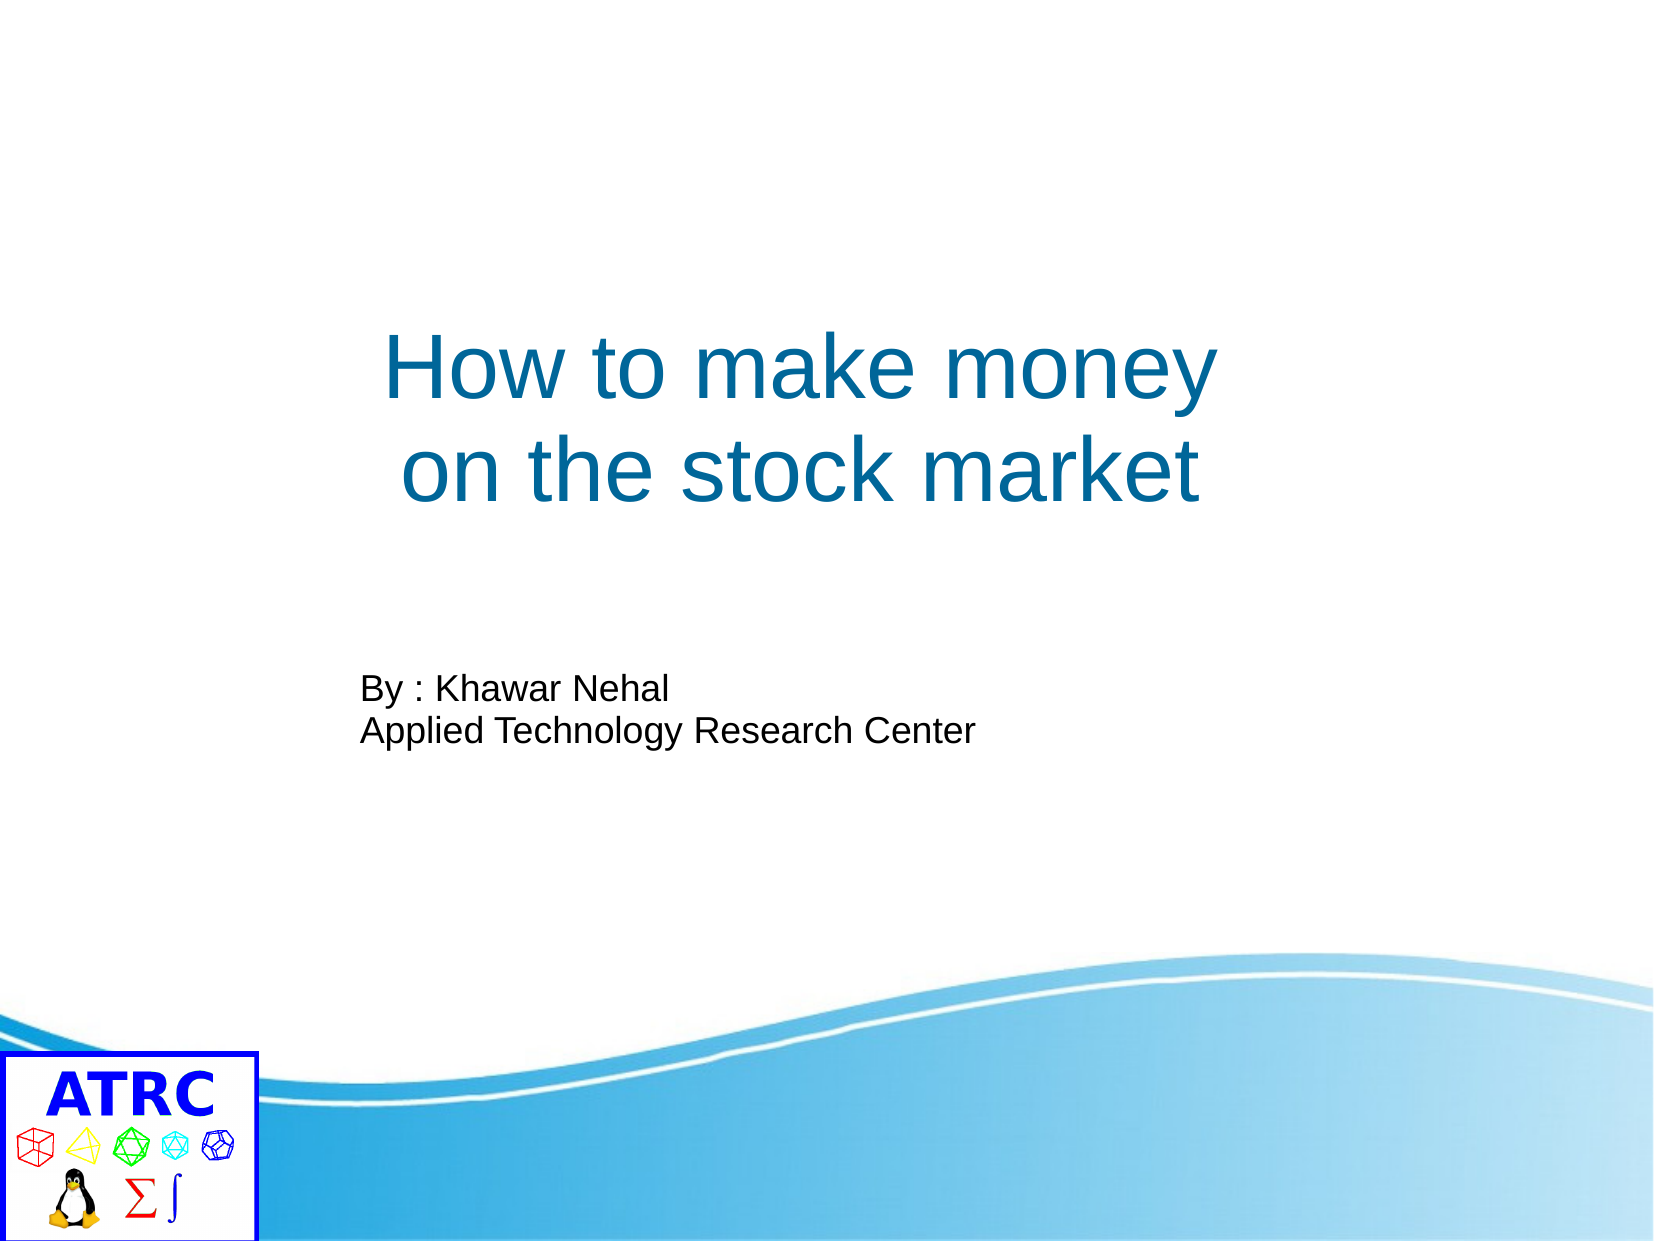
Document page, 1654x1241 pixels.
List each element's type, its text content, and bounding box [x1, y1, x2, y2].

title How to make money on the stock market [56, 315, 1546, 523]
picture [0, 952, 1654, 1241]
text_box By : Khawar Nehal Applied Technology Research Center [345, 660, 1246, 856]
